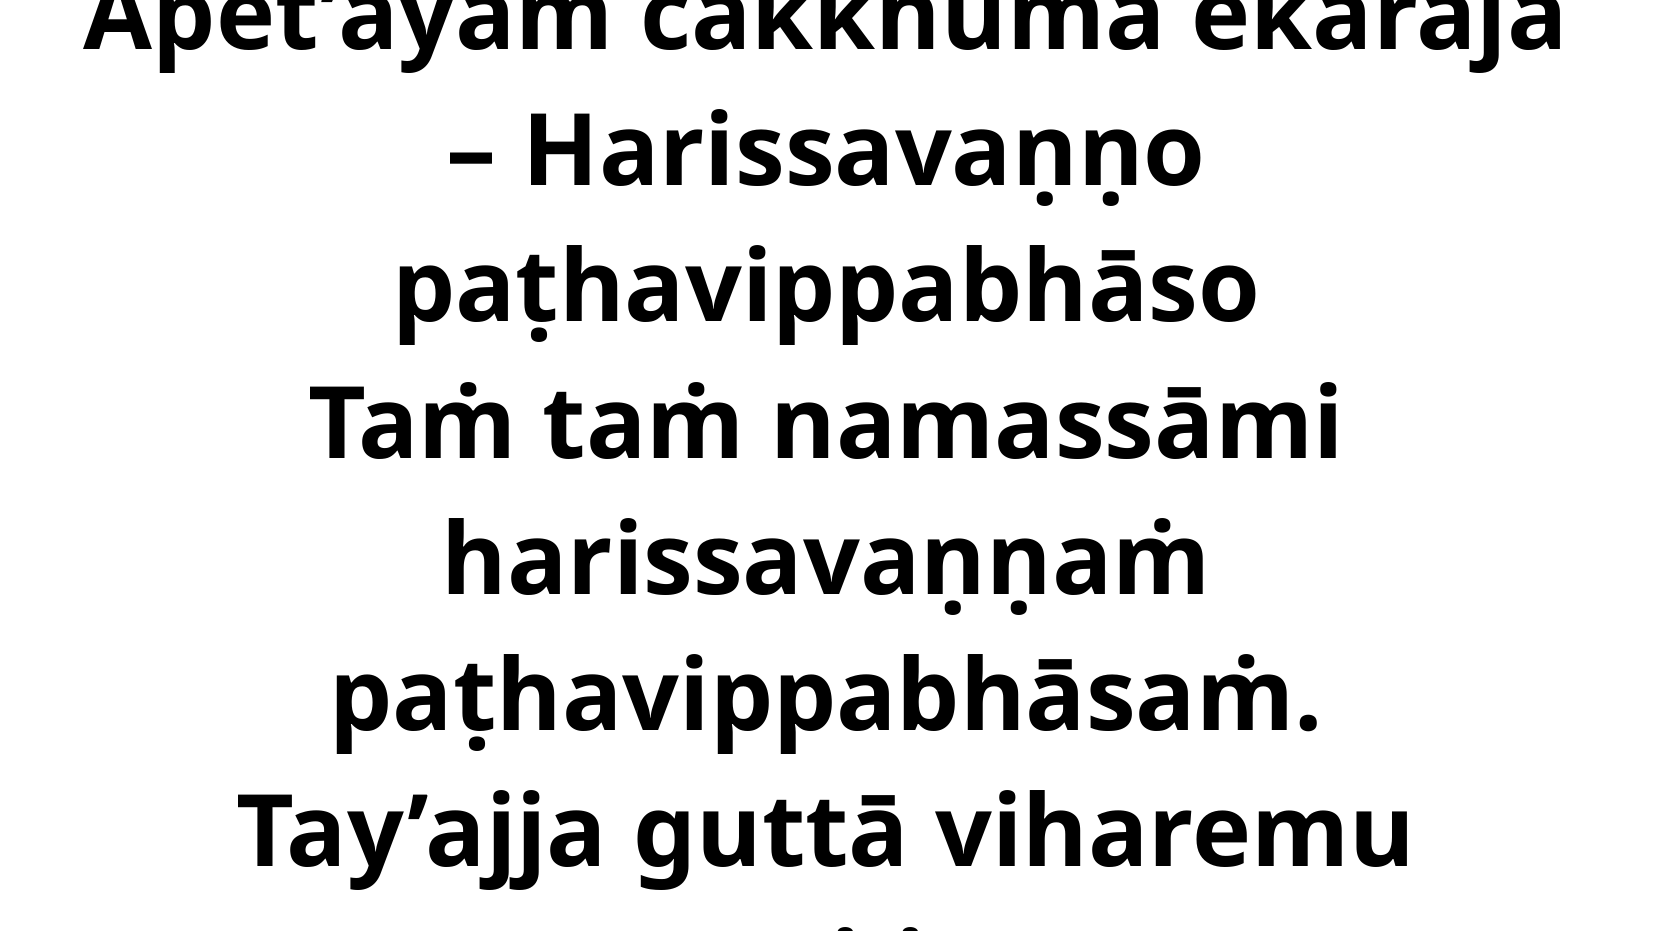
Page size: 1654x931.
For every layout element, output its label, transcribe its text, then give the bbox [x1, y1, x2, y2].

subtitle Apet’ayaṁ cakkhumā ekarājā – Harissavaṇṇo paṭhavippabhāso Taṁ taṁ namassāmi harissavaṇṇaṁ paṭhavippabhāsaṁ. Tay’ajja guttā viharemu rattiṁ. [82, 127, 1571, 848]
